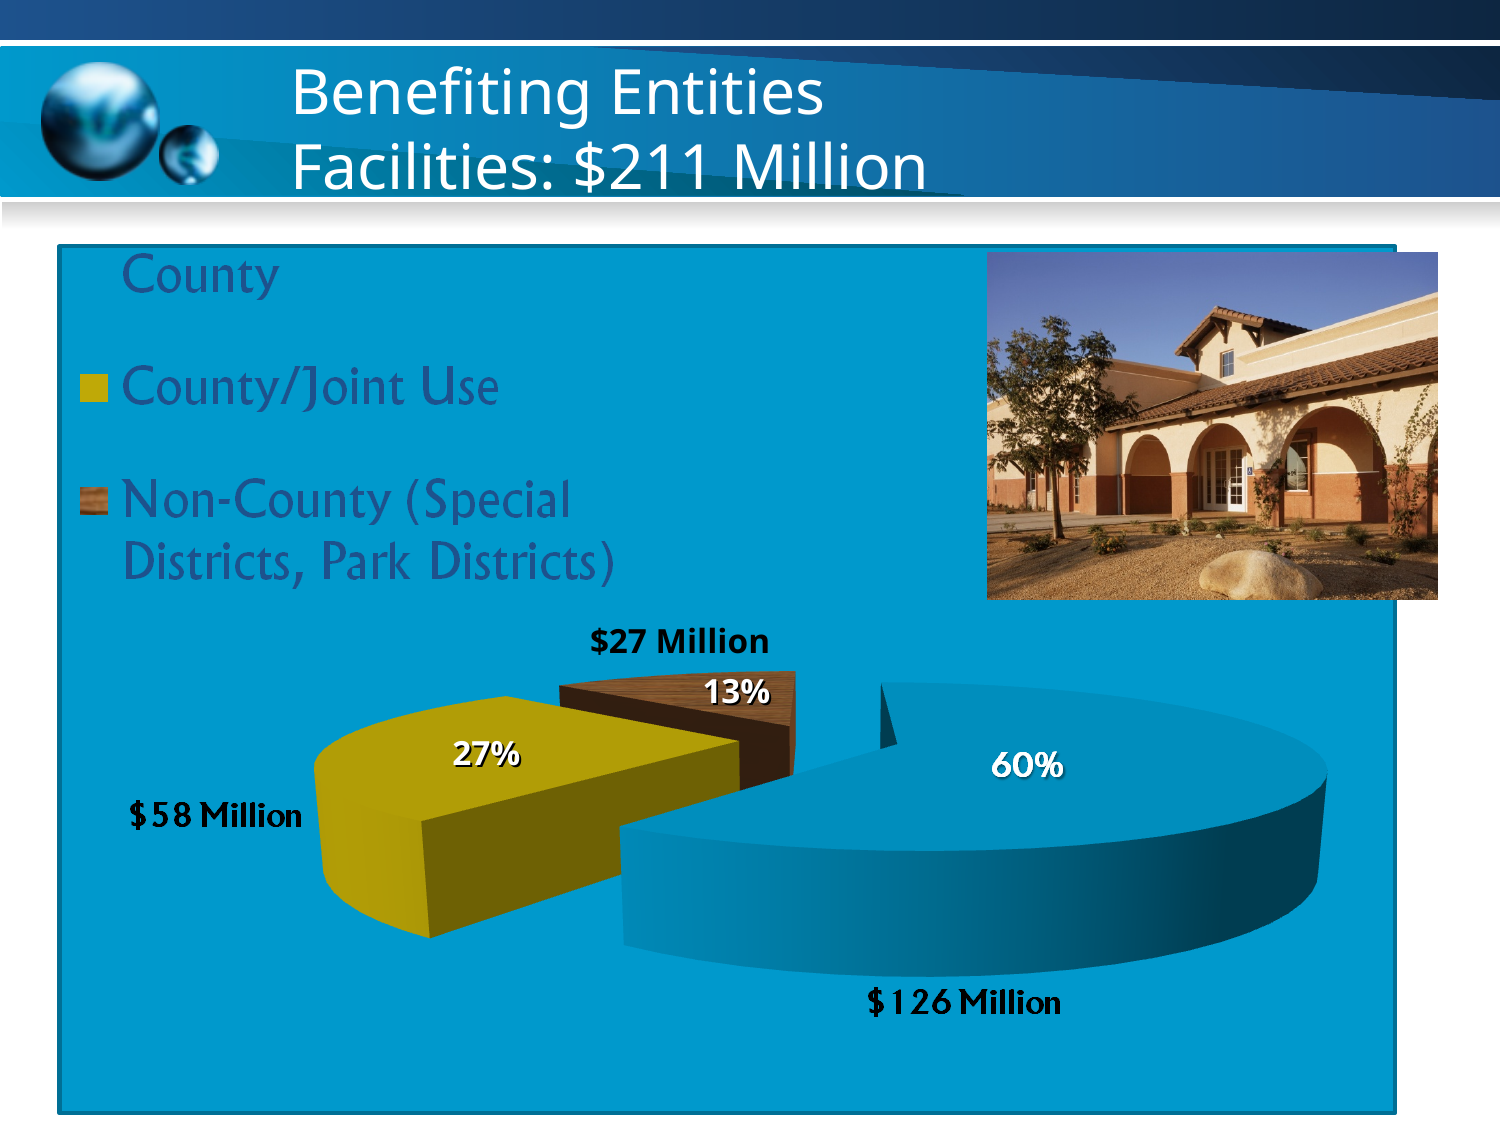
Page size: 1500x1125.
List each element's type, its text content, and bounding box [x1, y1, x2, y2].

title Benefiting Entities Facilities: $211 Million [275, 45, 1438, 188]
text_box 27% [437, 725, 601, 798]
text_box 13% [687, 662, 851, 736]
chart [61, 248, 1393, 1111]
text_box $27 Million [575, 612, 801, 688]
picture [988, 252, 1438, 601]
